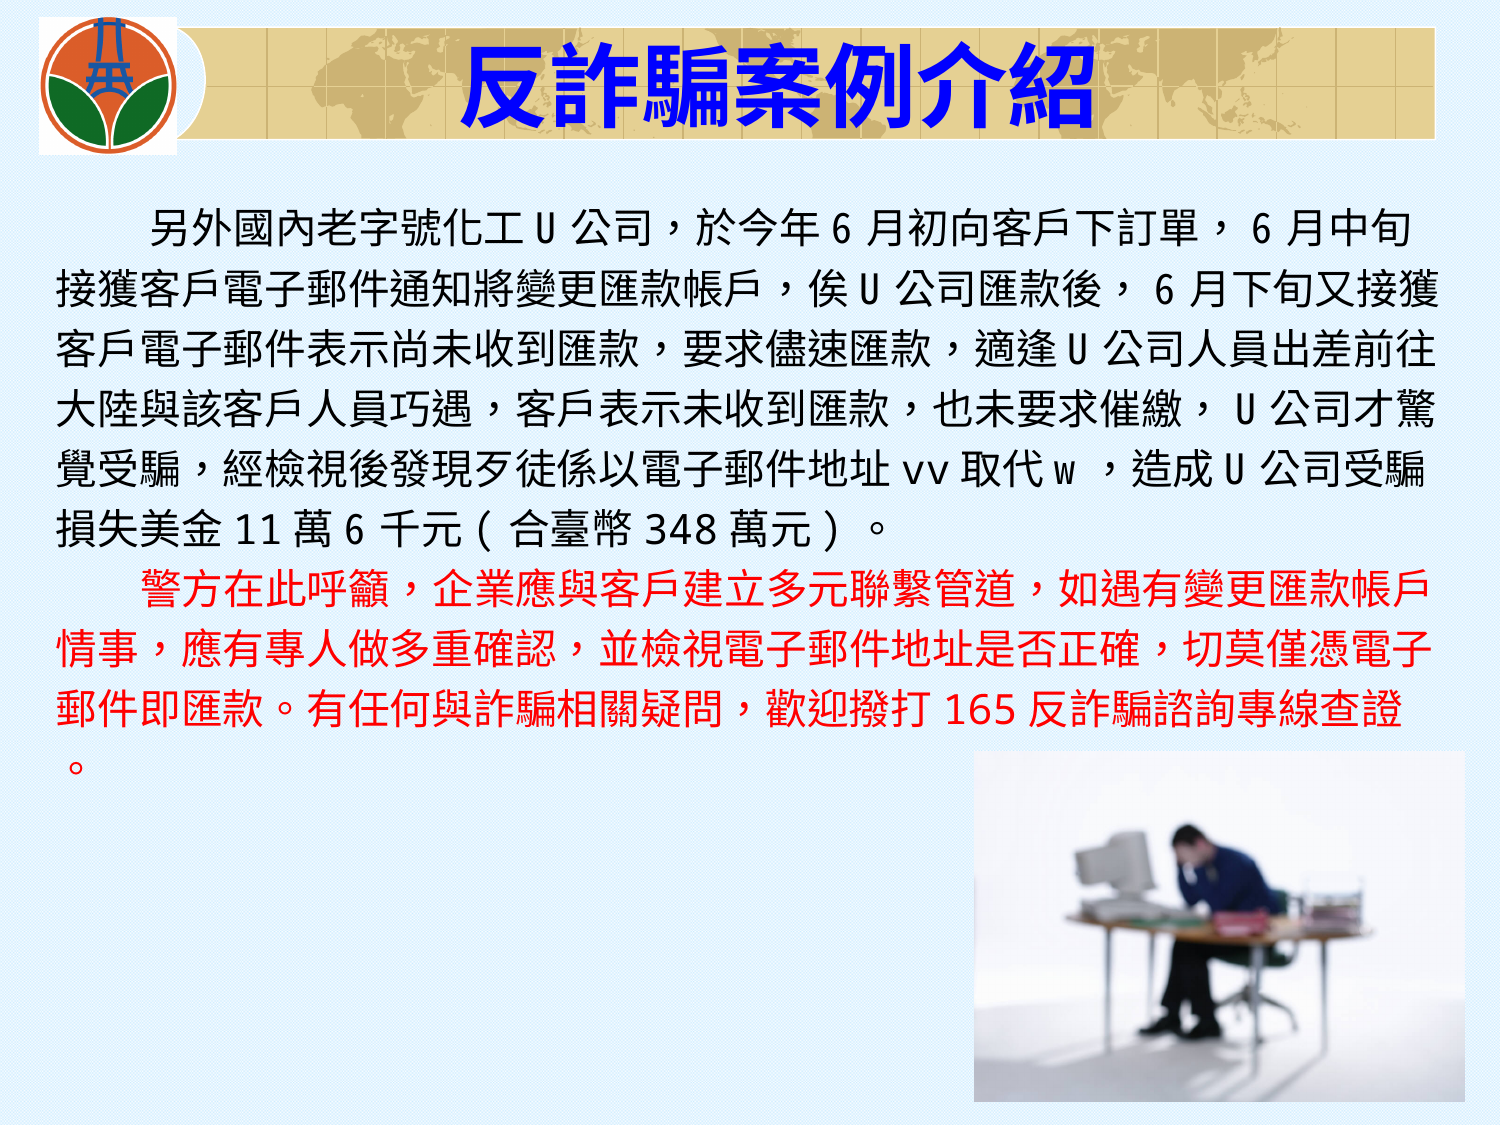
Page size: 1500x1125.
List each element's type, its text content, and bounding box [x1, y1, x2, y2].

picture [0, 0, 1500, 1125]
list 另外國內老字號化工U公司，於今年6月初向客戶下訂單，6月中旬接獲客戶電子郵件通知將變更匯款帳戶，俟U公司匯款後，6月下旬又接獲客戶電子郵件表示尚未收到匯款，要求儘速匯款，適逢U公司人員出差前往大陸與該客戶人員巧遇，客戶表示未收到匯款，也未要求催繳，U公司才驚覺受騙，經檢視後發現歹徒係以電子郵件地址vv取代w，造成U公司受騙損失美金11萬6千元(合臺幣348萬元)。 警方在此呼籲，企業應與客戶建立多元聯繫管道，如遇有變更匯款帳戶情事，應有專人做多重確認，並檢視電子郵件地址是否正確，切莫僅憑電子郵件即匯款。有任何與詐騙相關疑問，歡迎撥打165反詐騙諮詢專線查證。 [41, 184, 1459, 1071]
text_box 反詐騙案例介紹 [442, 19, 1117, 149]
